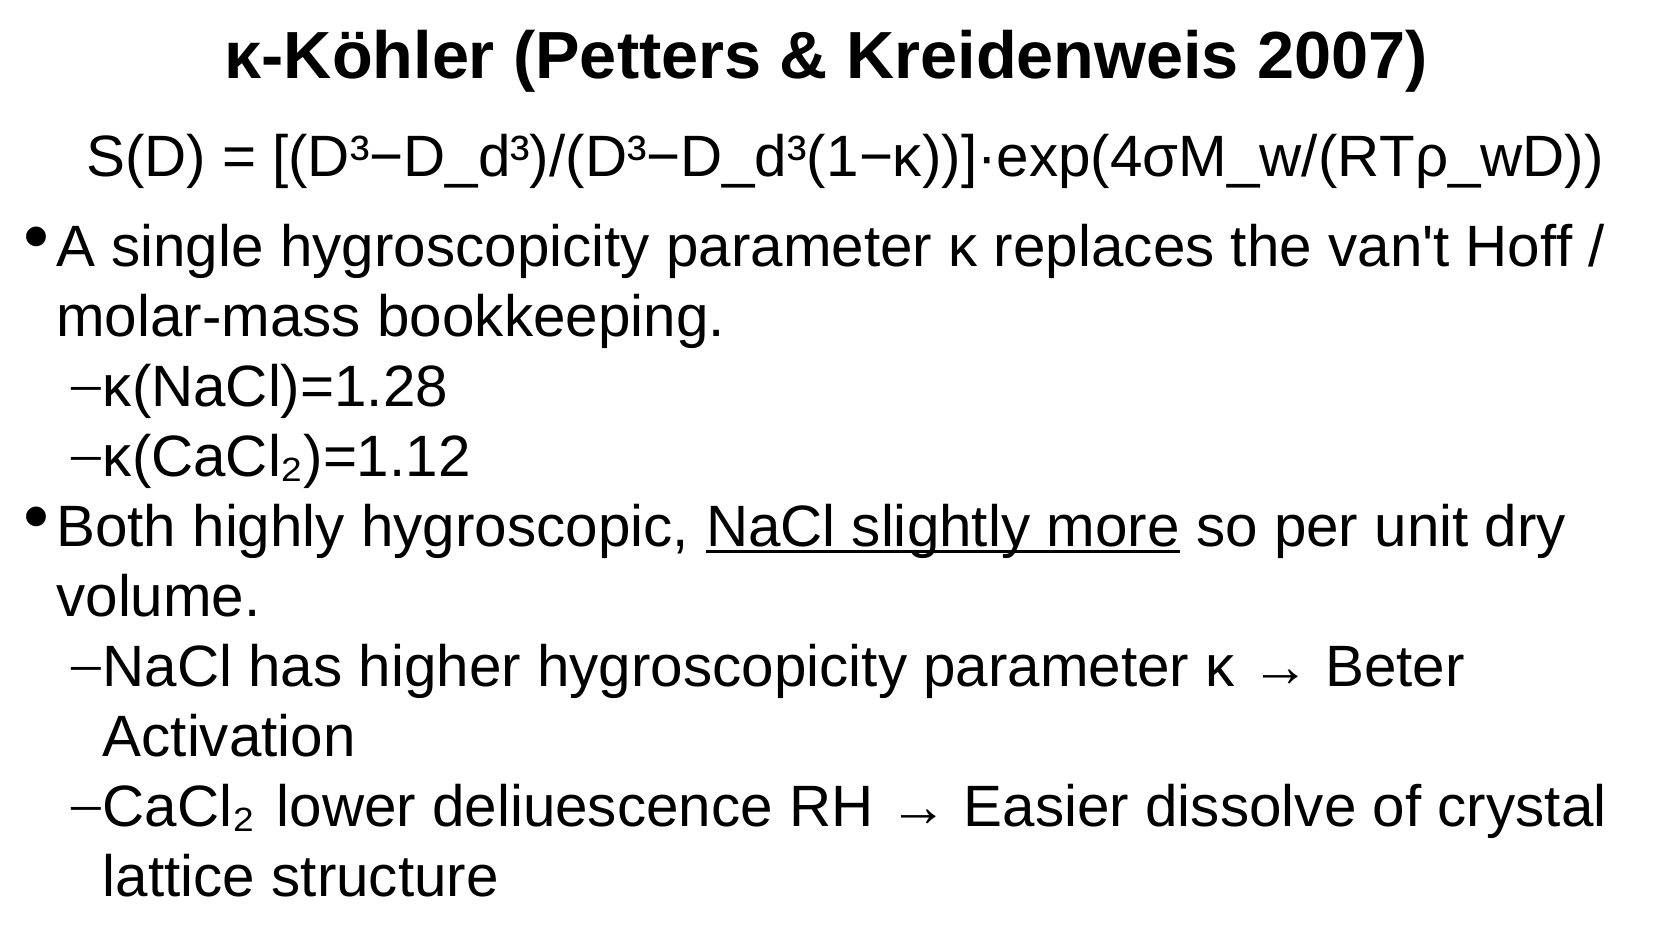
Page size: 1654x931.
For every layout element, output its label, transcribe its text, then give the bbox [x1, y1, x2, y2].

title κ-Köhler (Petters & Kreidenweis 2007) [0, 6, 1654, 107]
text_box S(D) = [(D³−D_d³)/(D³−D_d³(1−κ))]·exp(4σM_w/(RTρ_wD)) [37, 93, 1654, 220]
text_box A single hygroscopicity parameter κ replaces the van't Hoff / molar-mass bookkeeping. κ(NaCl)=1.28 κ(CaCl₂)=1.12 Both highly hygroscopic, NaCl slightly more so per unit dry volume. NaCl has higher hygroscopicity parameter κ → Beter Activation CaCl₂ lower deliuescence RH → Easier dissolve of crystal lattice structure [11, 201, 1648, 901]
